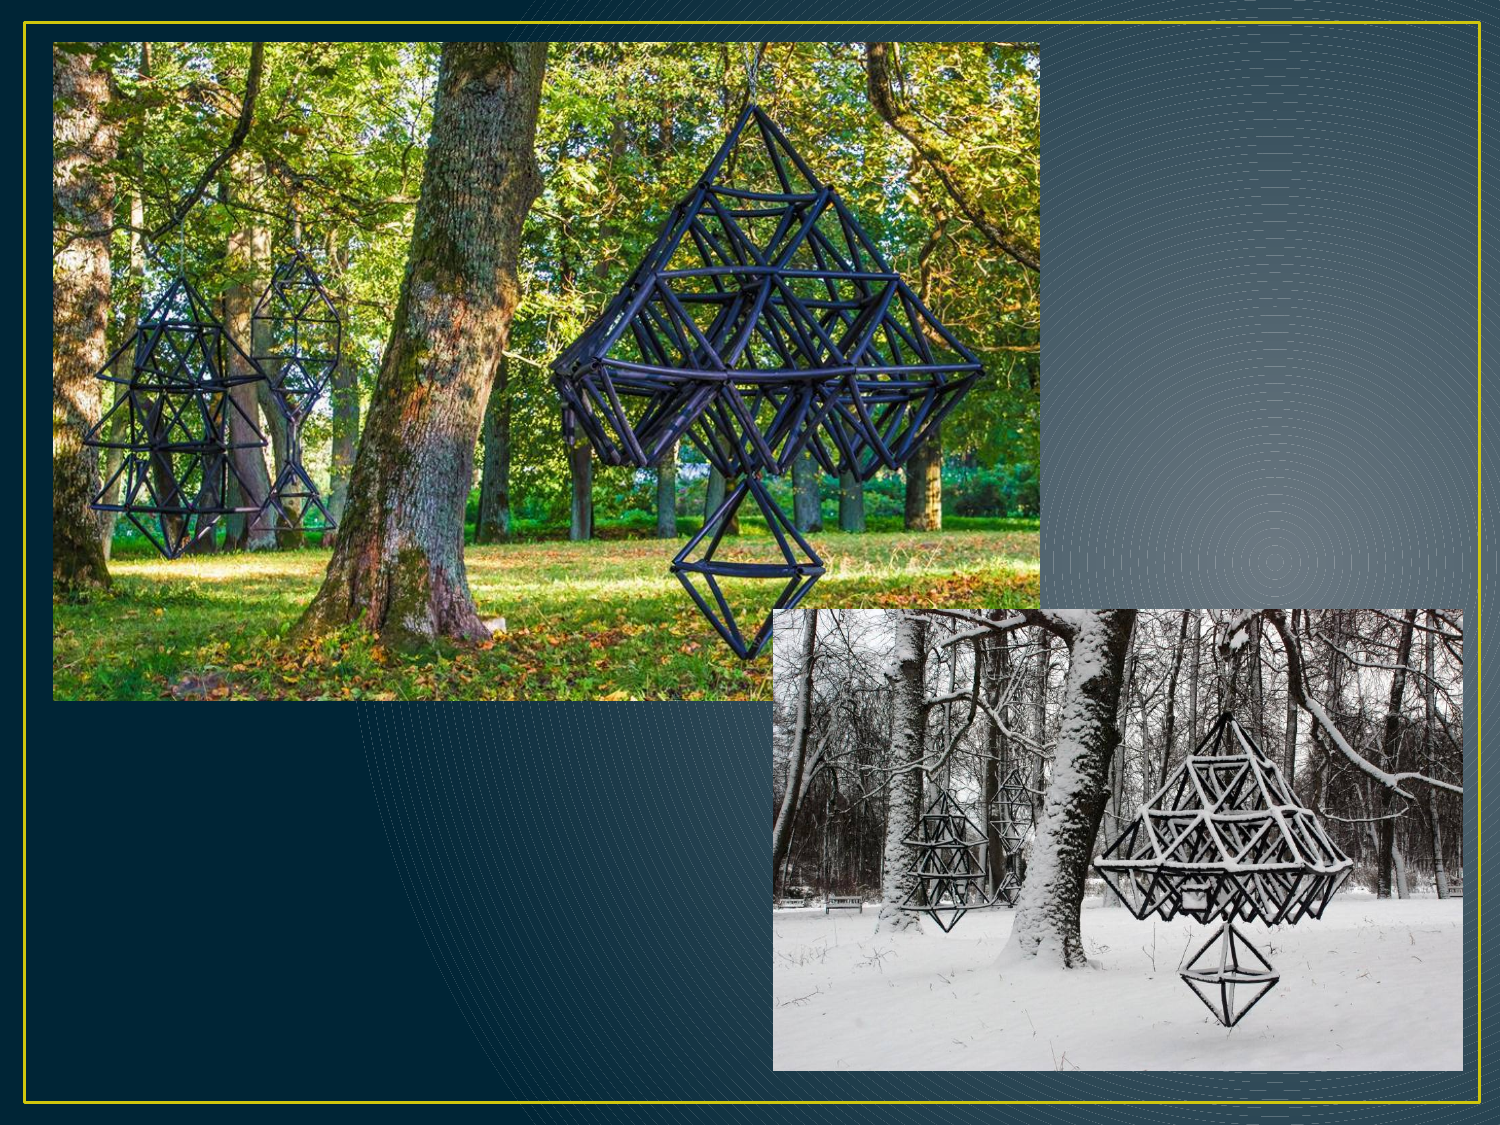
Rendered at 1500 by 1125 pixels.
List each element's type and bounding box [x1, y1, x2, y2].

picture [54, 42, 1463, 1071]
